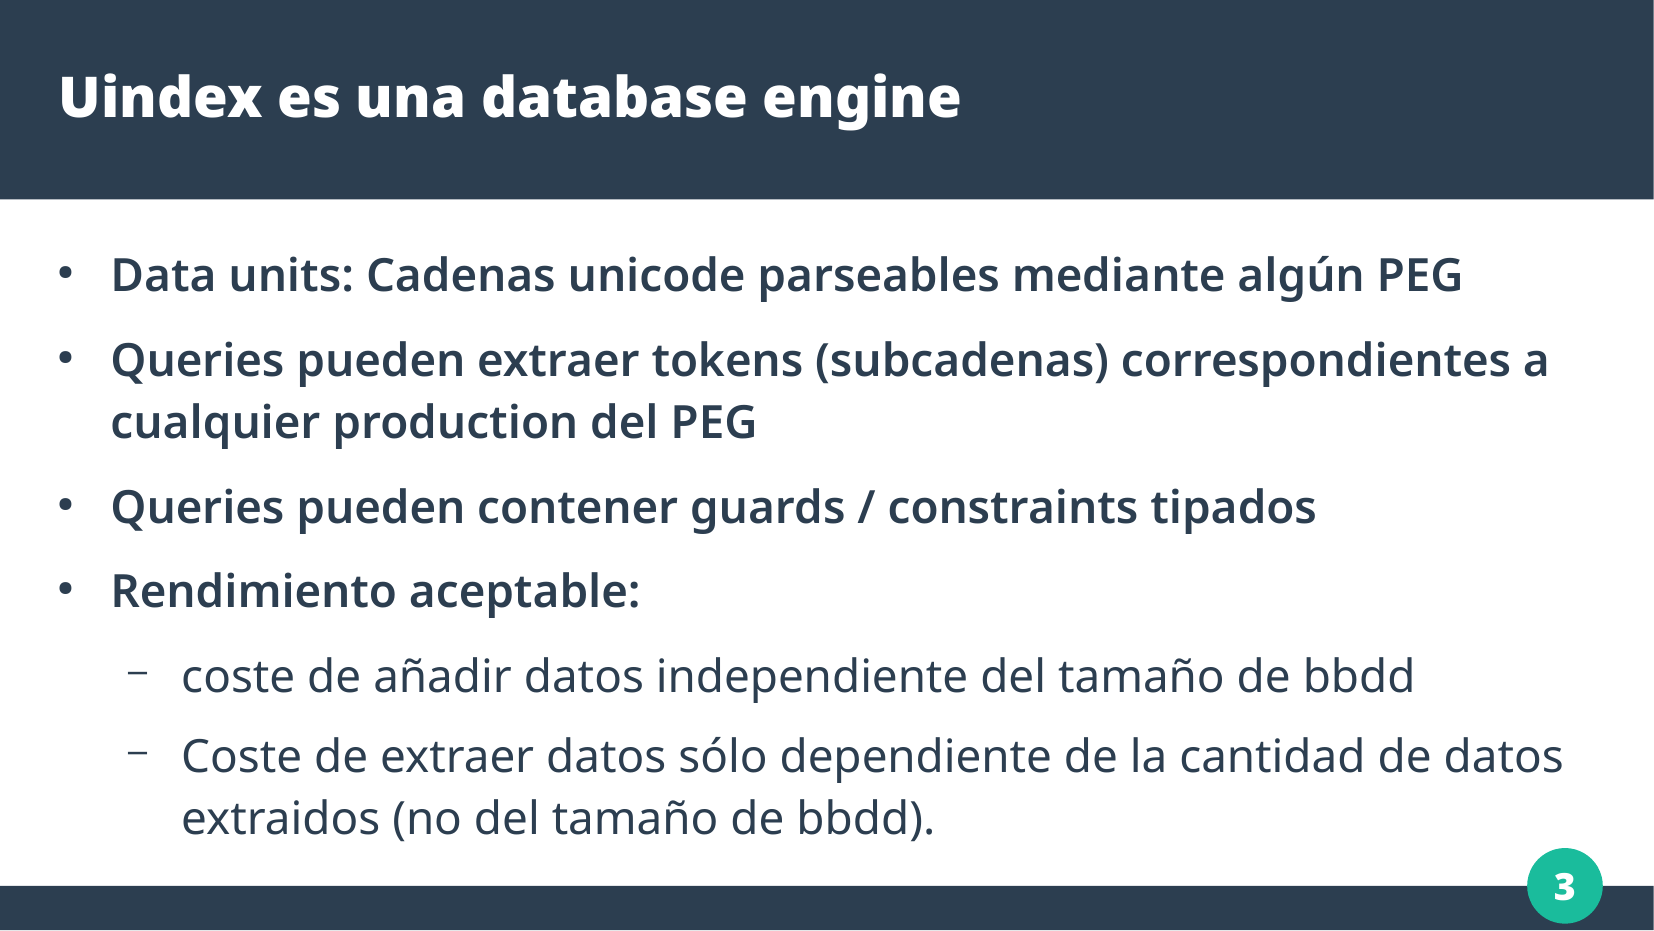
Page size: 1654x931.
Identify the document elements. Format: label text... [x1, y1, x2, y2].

title Uindex es una database engine [59, 37, 1595, 156]
list Data units: Cadenas unicode parseables mediante algún PEG Queries pueden extraer tokens (subcadenas) correspondientes a cualquier production del PEG Queries pueden contener guards / constraints tipados Rendimiento aceptable: coste de añadir datos independiente del tamaño de bbdd Coste de extraer datos sólo dependiente de la cantidad de datos extraidos (no del tamaño de bbdd). [39, 242, 1576, 863]
